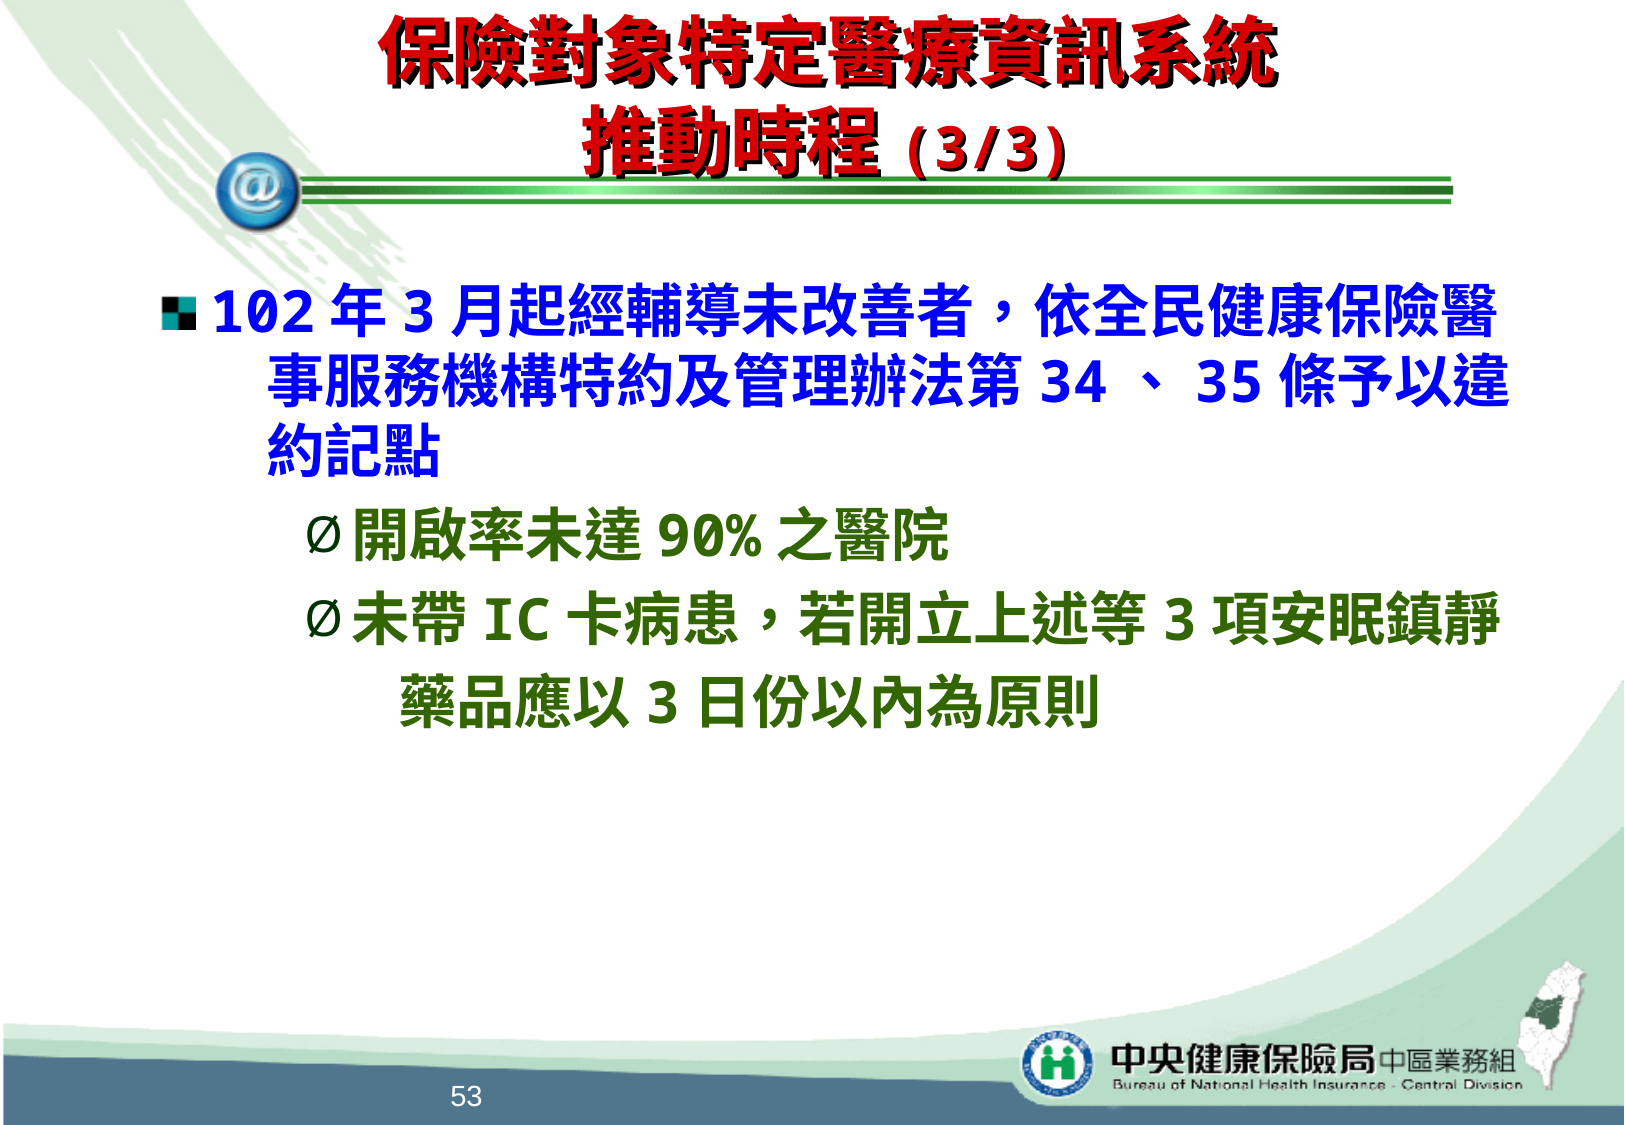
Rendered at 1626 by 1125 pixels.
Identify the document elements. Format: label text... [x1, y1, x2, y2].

title 保險對象特定醫療資訊系統 推動時程(3/3) [127, 0, 1527, 184]
text_box [435, 1065, 815, 1125]
list 102年3月起經輔導未改善者，依全民健康保險醫事服務機構特約及管理辦法第34、35條予以違約記點 開啟率未達90%之醫院 未帶IC卡病患，若開立上述等3項安眠鎮靜藥品應以3日份以內為原則 [139, 267, 1545, 1006]
